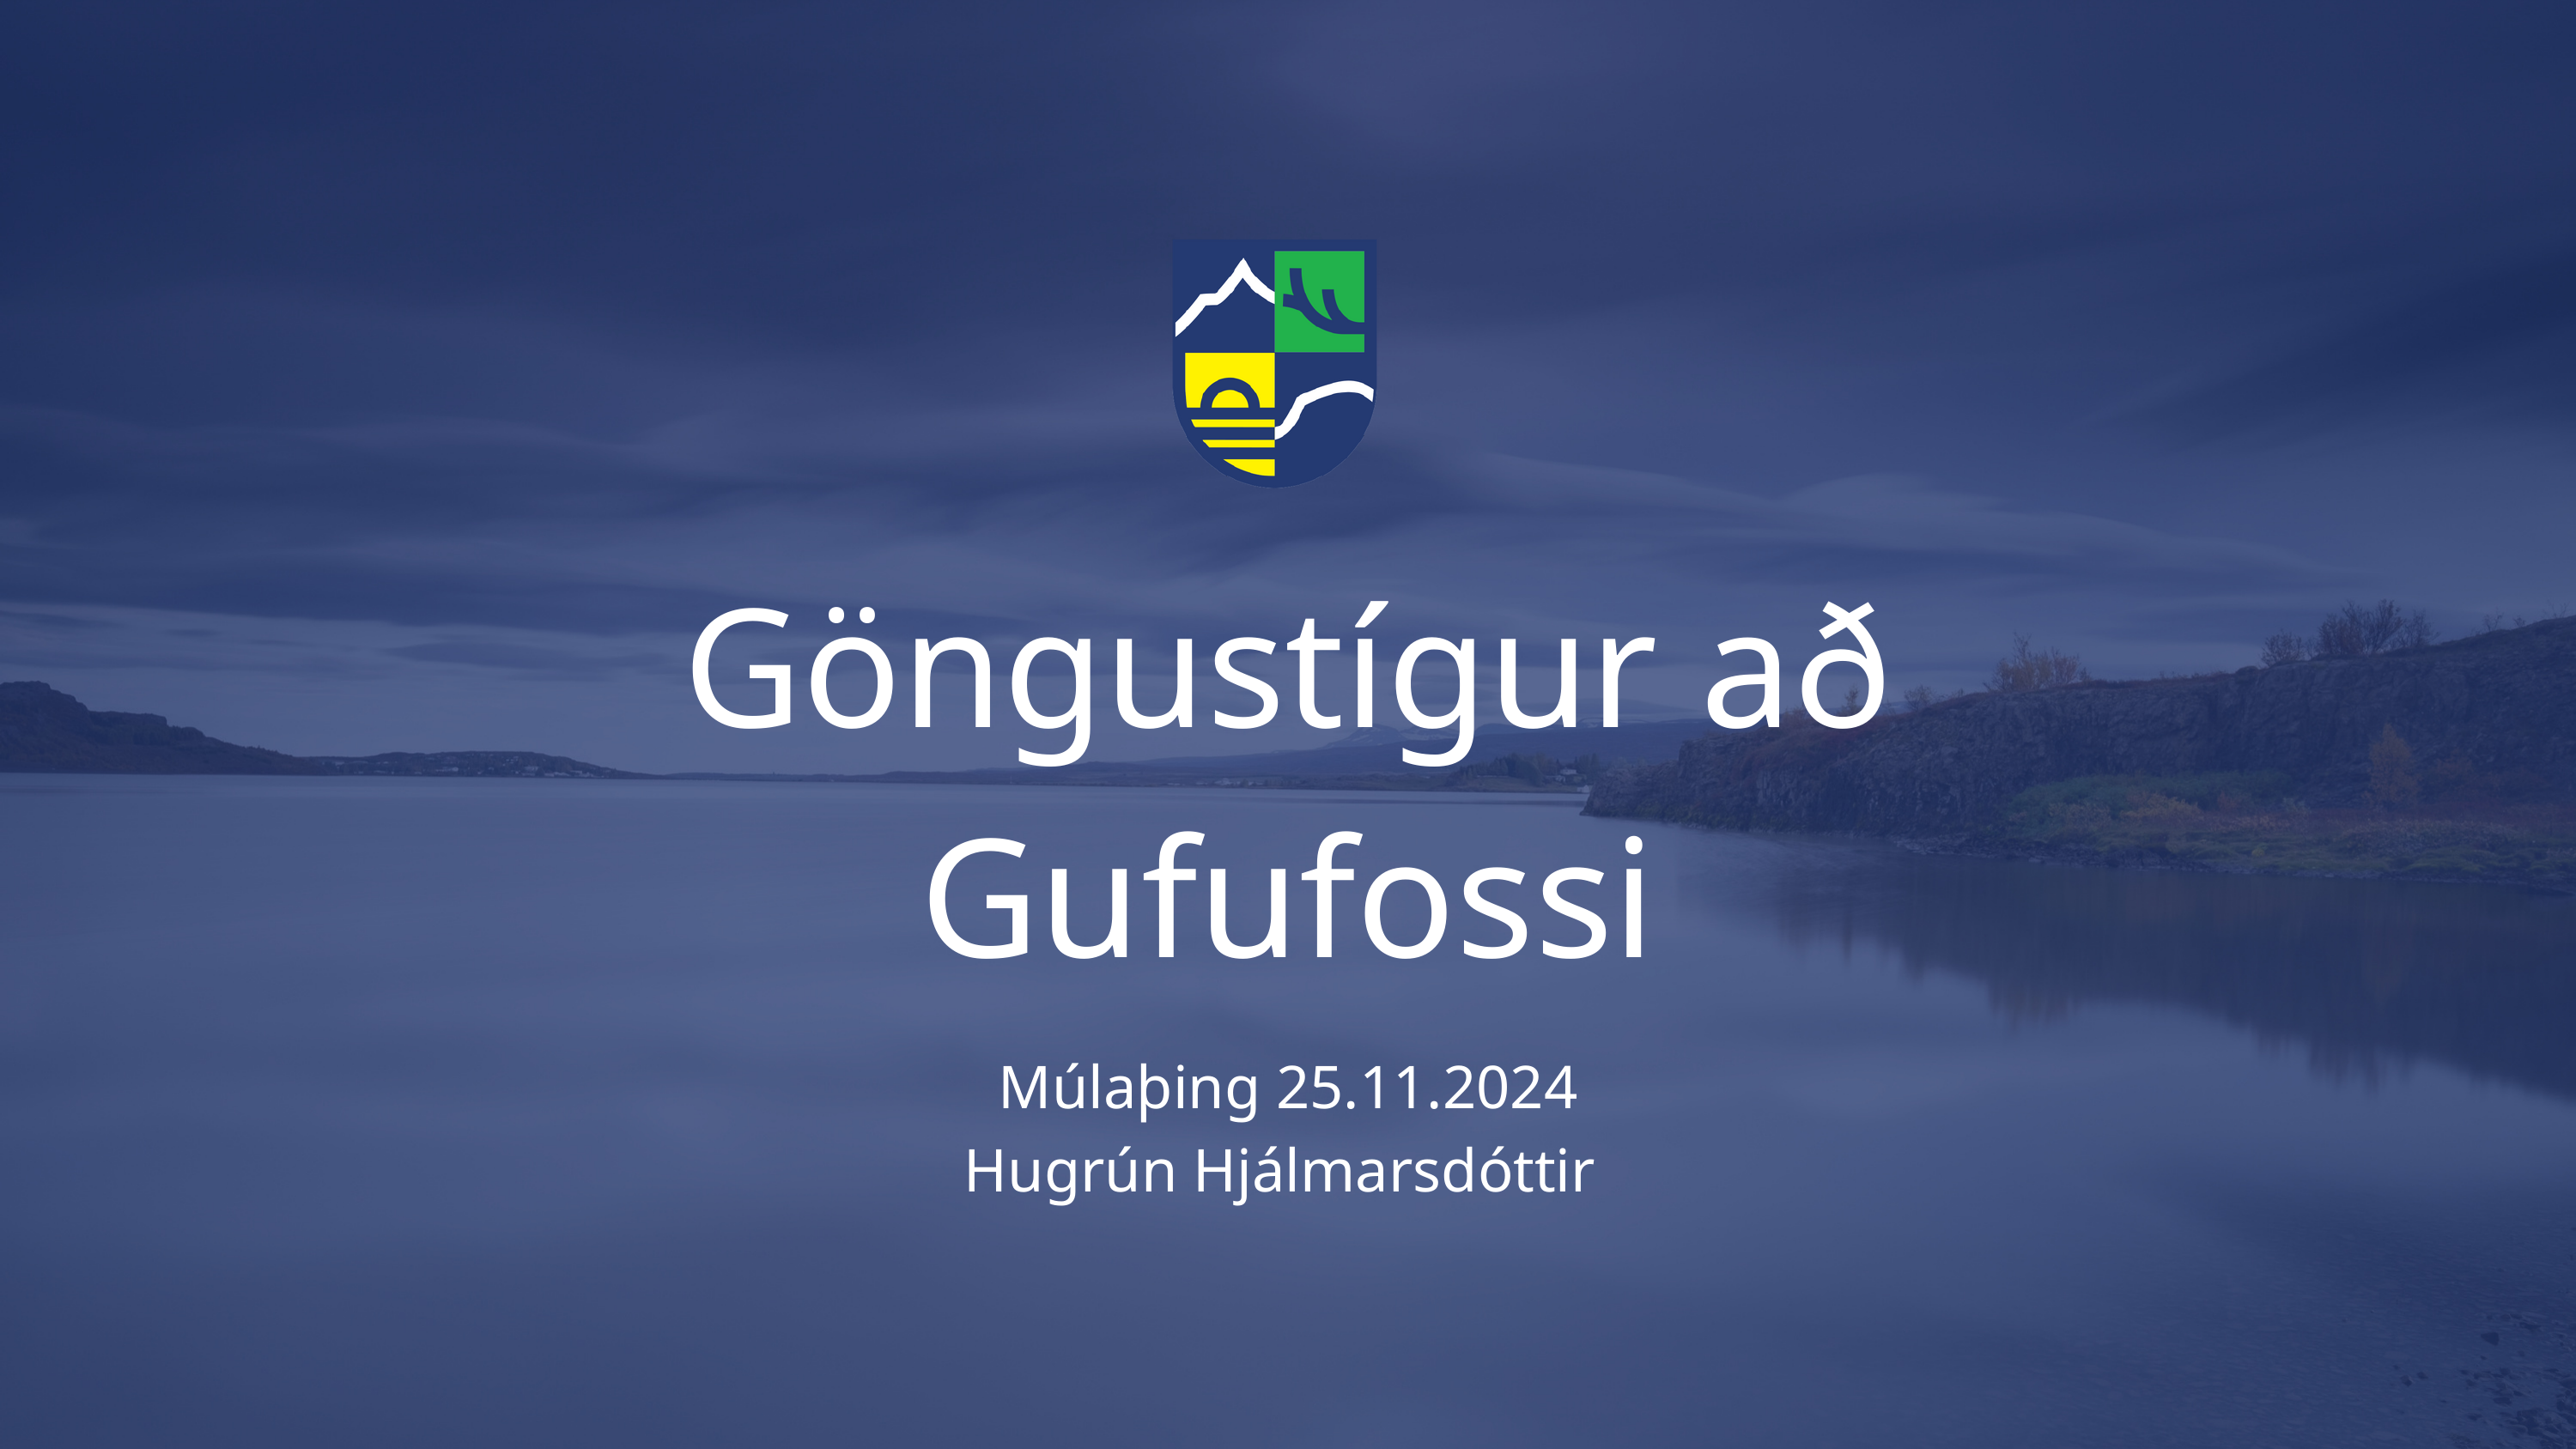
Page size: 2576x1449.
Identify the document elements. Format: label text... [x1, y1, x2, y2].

picture [0, 0, 2576, 1449]
text_box Múlaþing 25.11.2024 Hugrún Hjálmarsdóttir [495, 1035, 2081, 1196]
text_box Göngustígur að Gufufossi [325, 530, 2251, 978]
